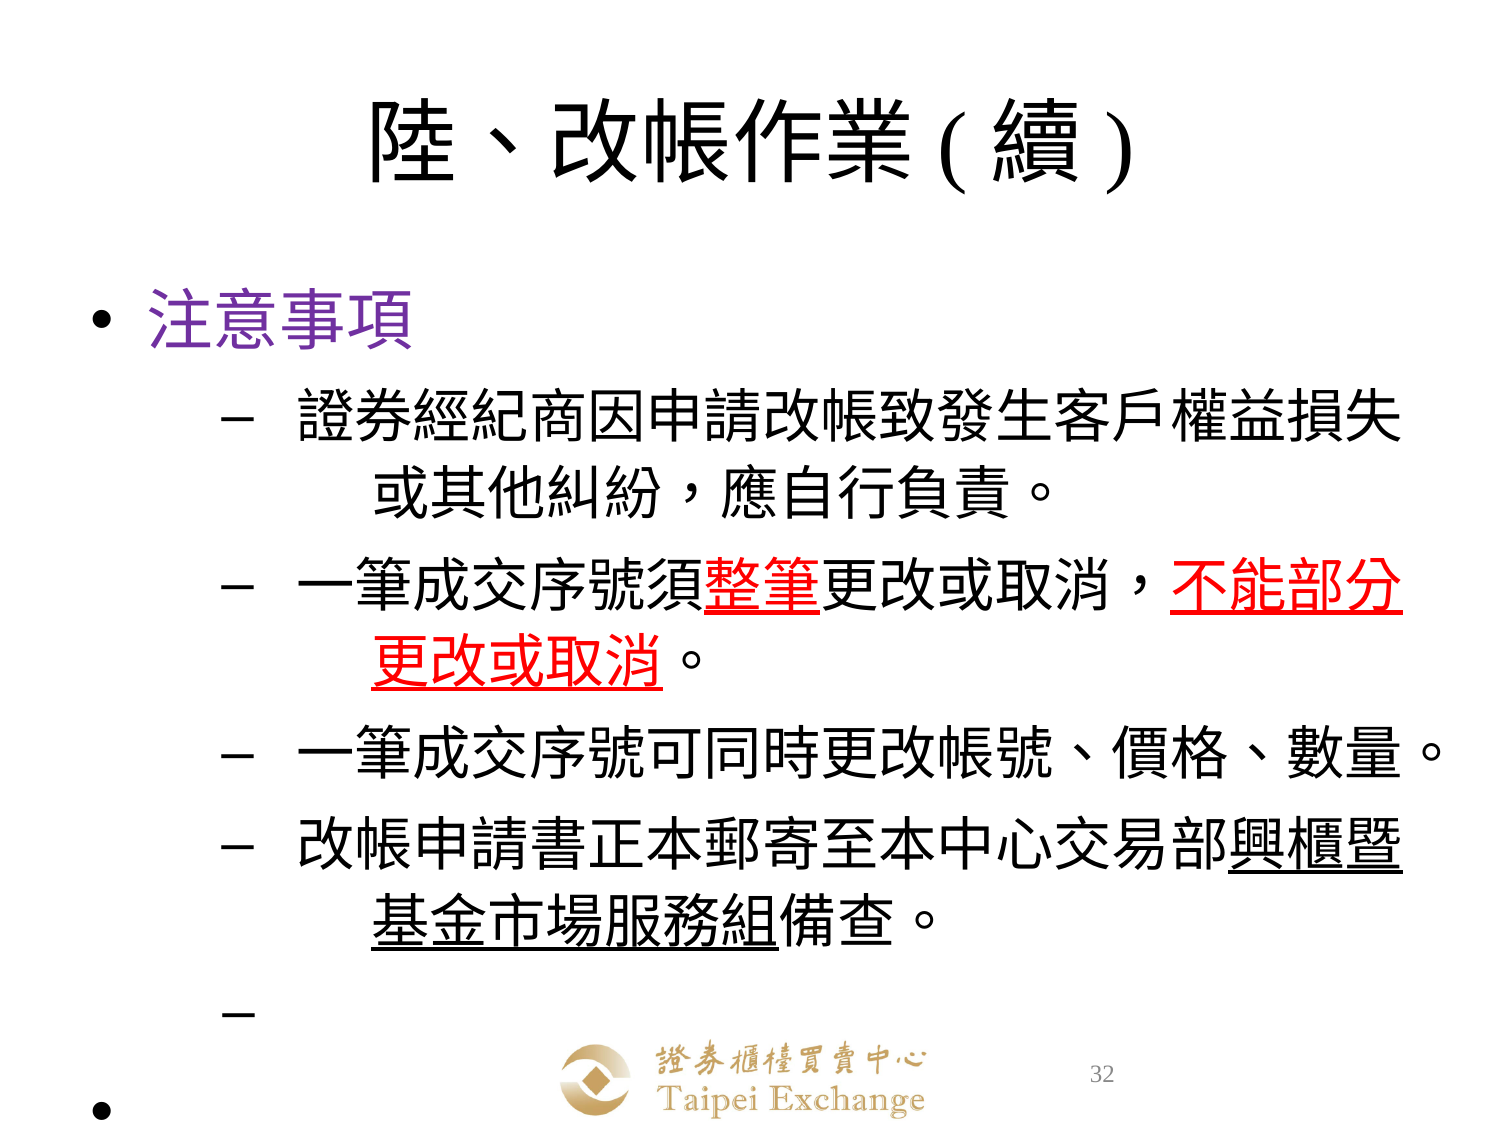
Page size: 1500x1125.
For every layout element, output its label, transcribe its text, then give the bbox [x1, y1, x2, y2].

list 注意事項 證券經紀商因申請改帳致發生客戶權益損失或其他糾紛，應自行負責。 一筆成交序號須整筆更改或取消，不能部分更改或取消。 一筆成交序號可同時更改帳號、價格、數量。 改帳申請書正本郵寄至本中心交易部興櫃暨基金市場服務組備查。 [75, 262, 1426, 1005]
title 陸、改帳作業(續) [75, 45, 1426, 233]
text_box [1074, 1042, 1426, 1103]
